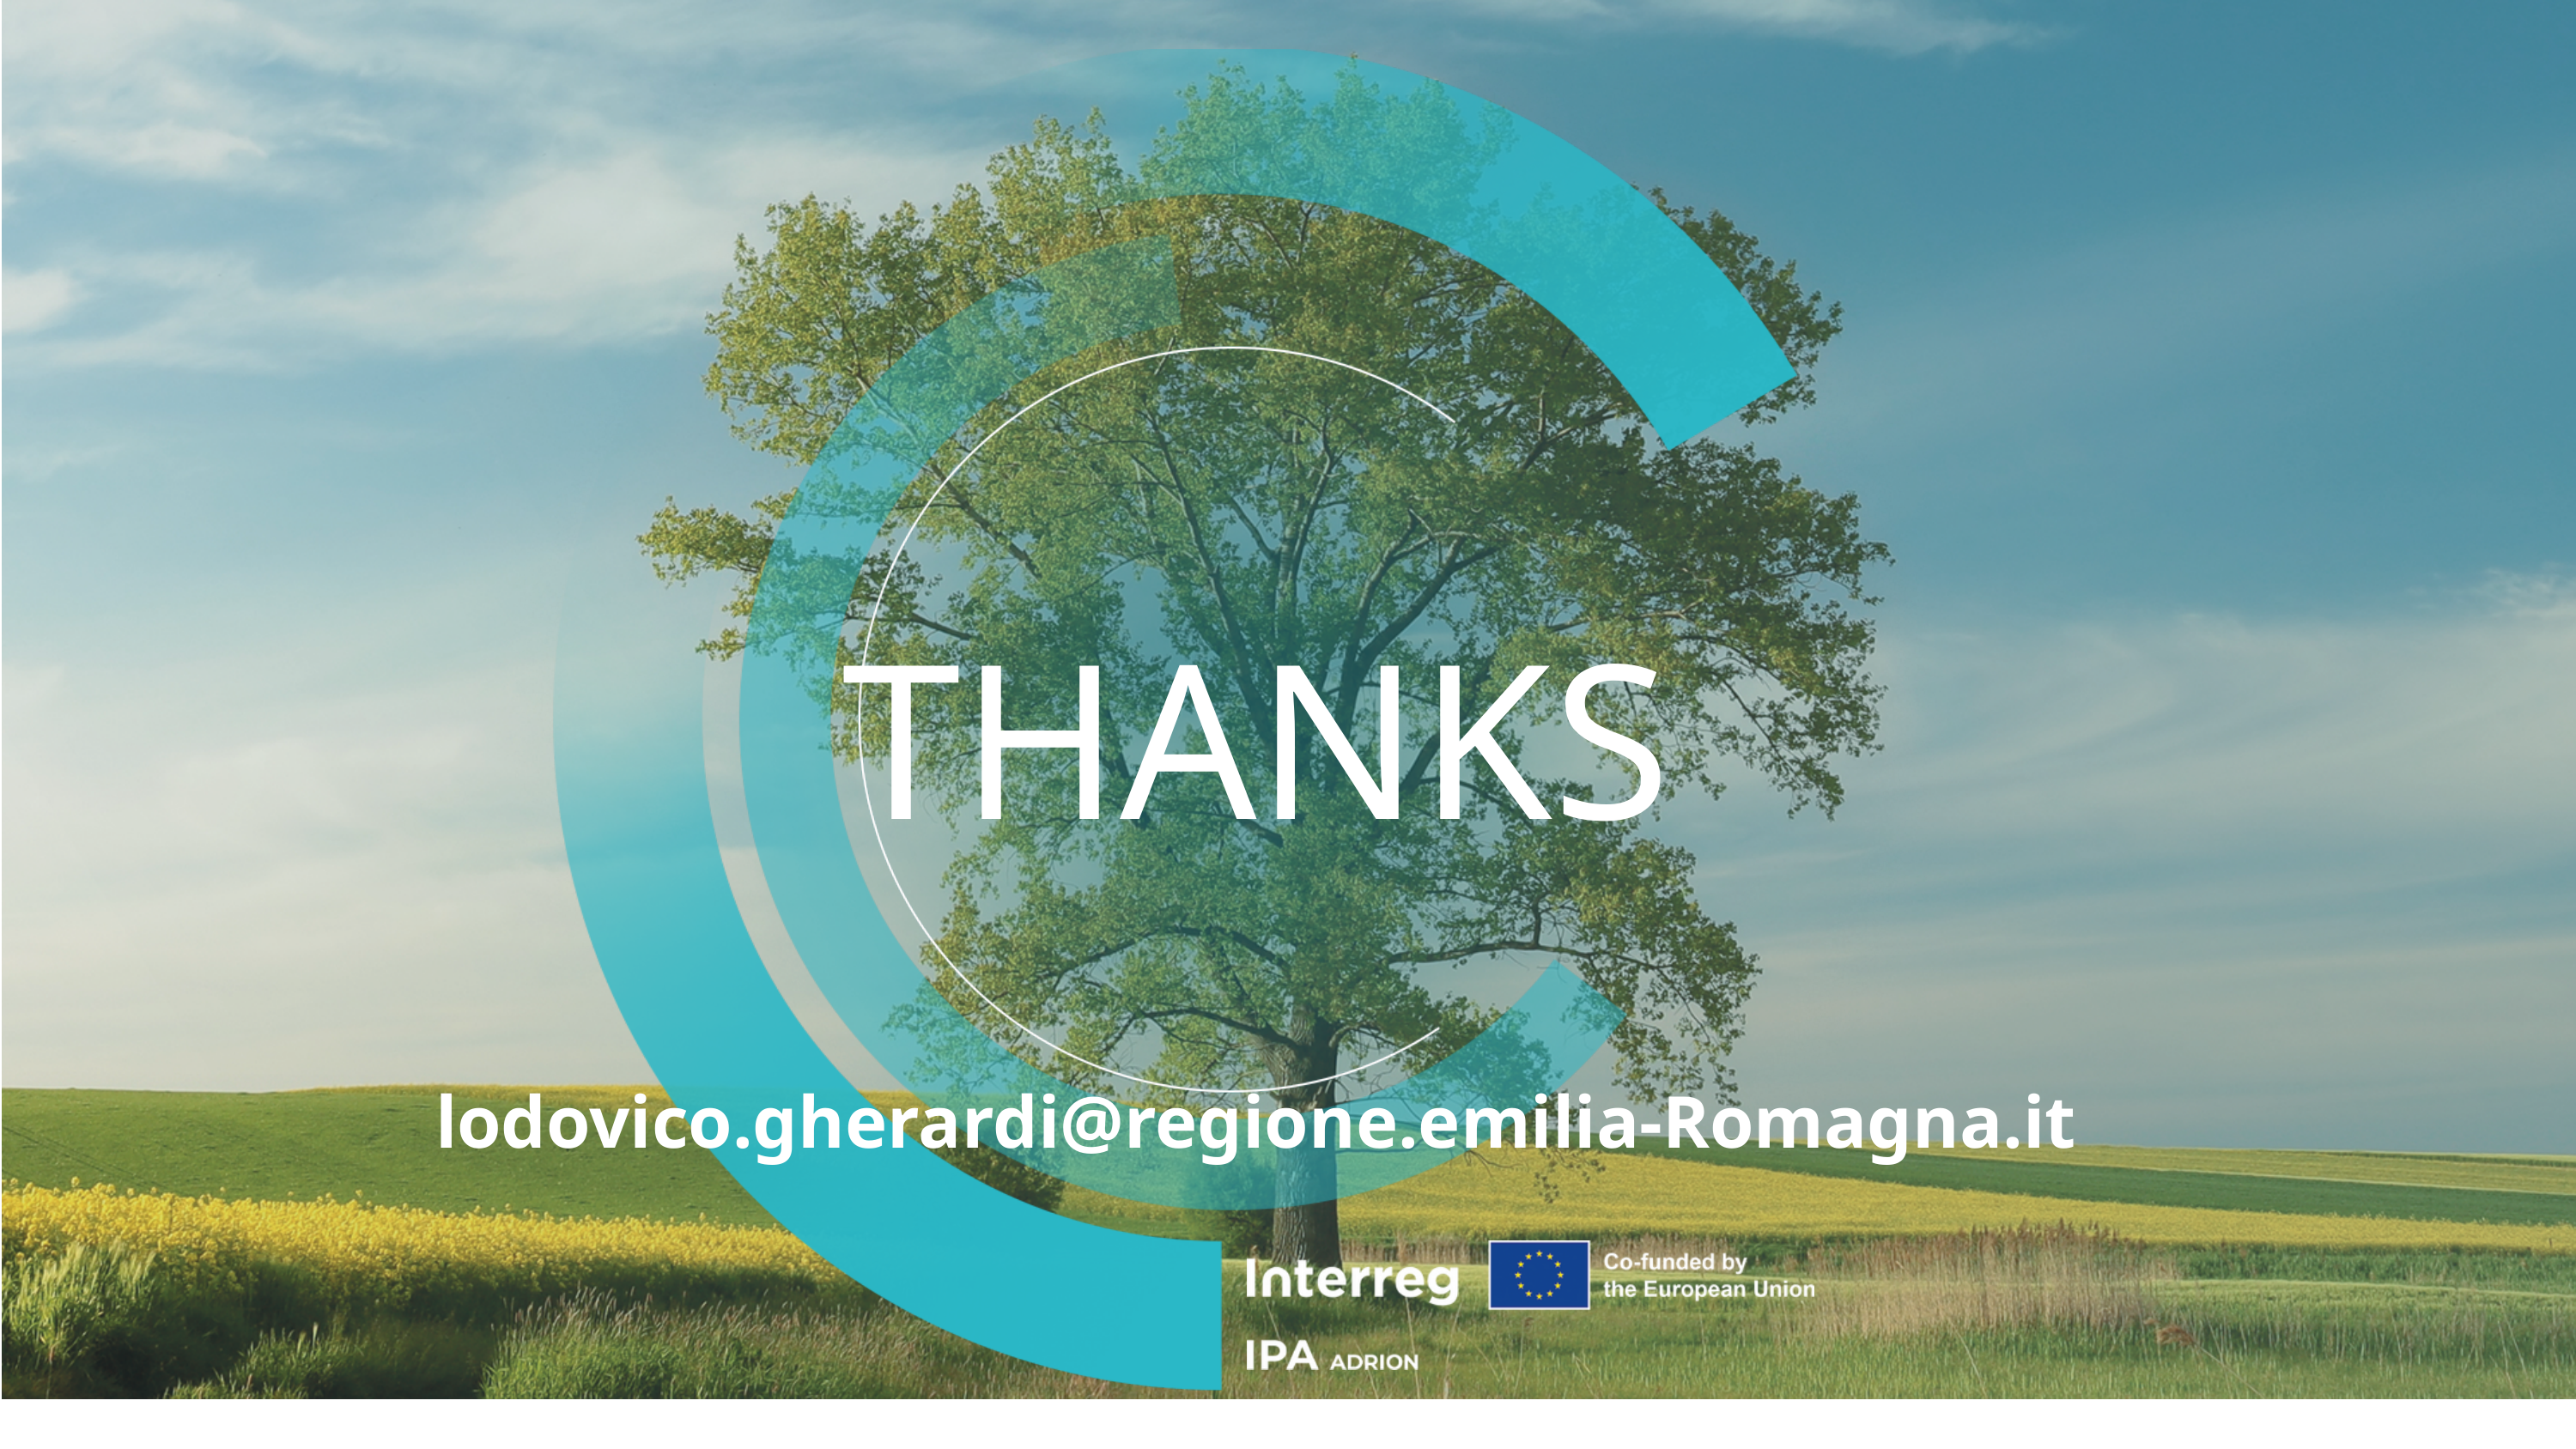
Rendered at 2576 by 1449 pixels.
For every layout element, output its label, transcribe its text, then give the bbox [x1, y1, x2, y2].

text_box THANKS lodovico.gherardi@regione.emilia-Romagna.it [429, 561, 2084, 1163]
picture [2, 0, 2576, 1399]
